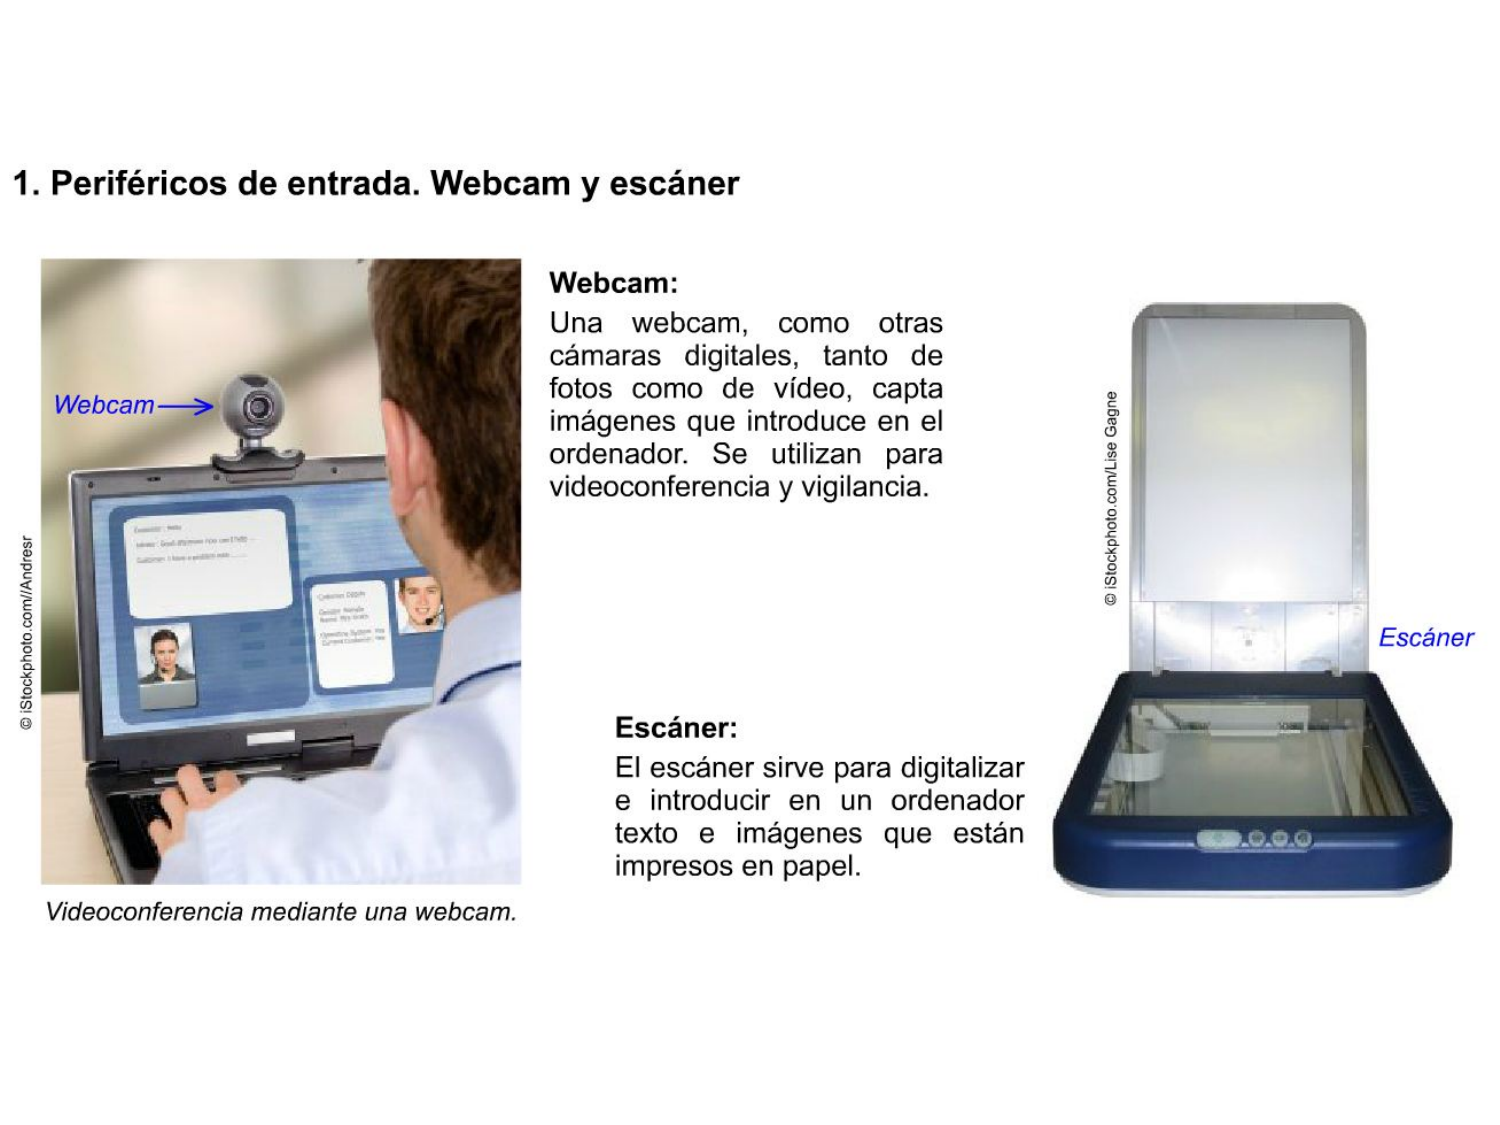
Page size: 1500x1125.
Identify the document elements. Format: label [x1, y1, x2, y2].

picture [0, 154, 1500, 970]
